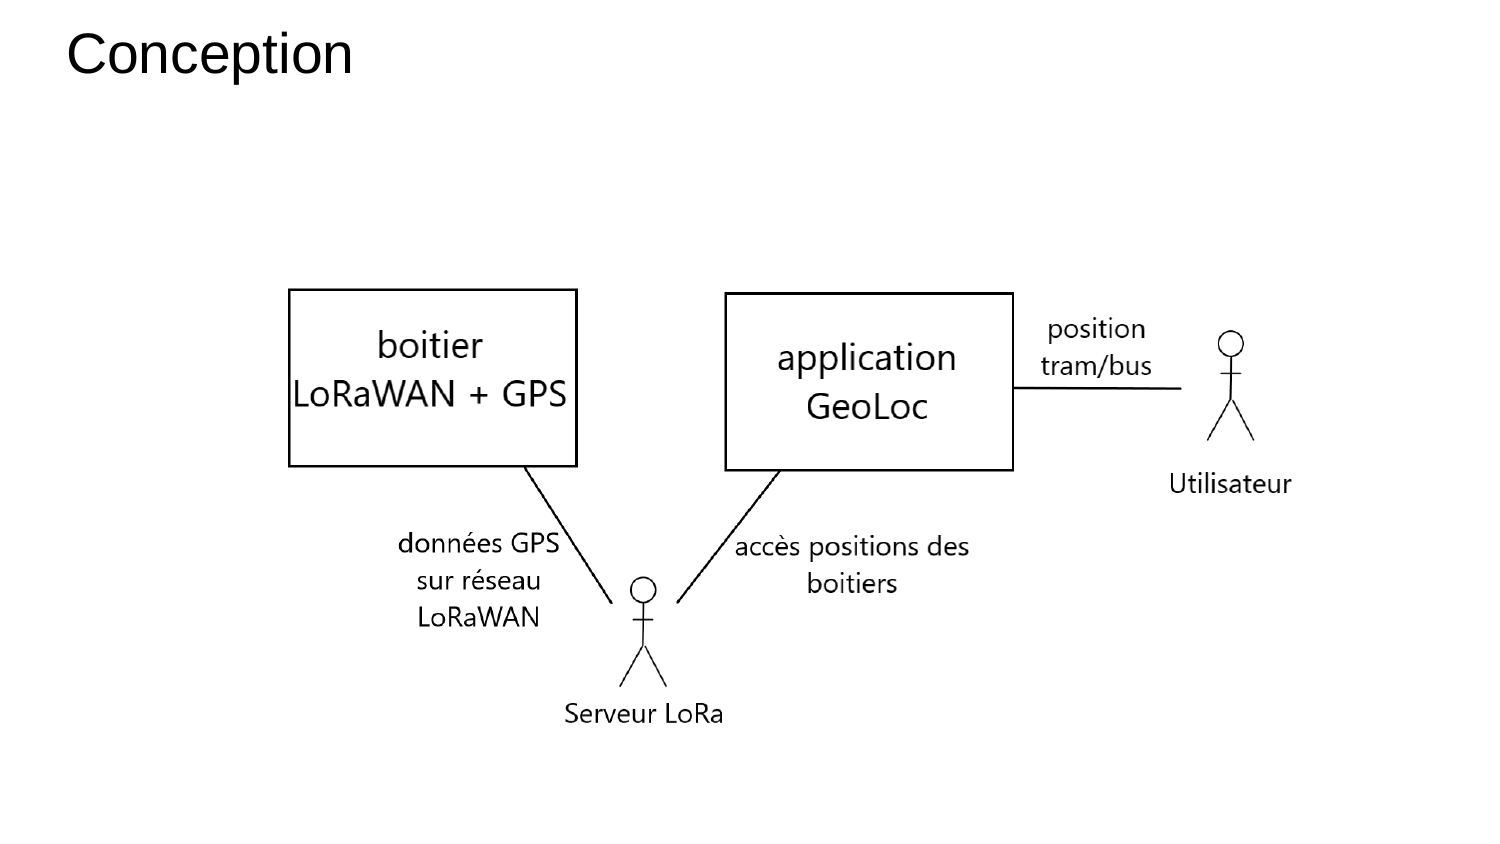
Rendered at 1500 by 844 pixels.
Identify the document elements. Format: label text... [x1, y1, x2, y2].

picture [226, 241, 1378, 759]
title Conception [51, 6, 1449, 101]
